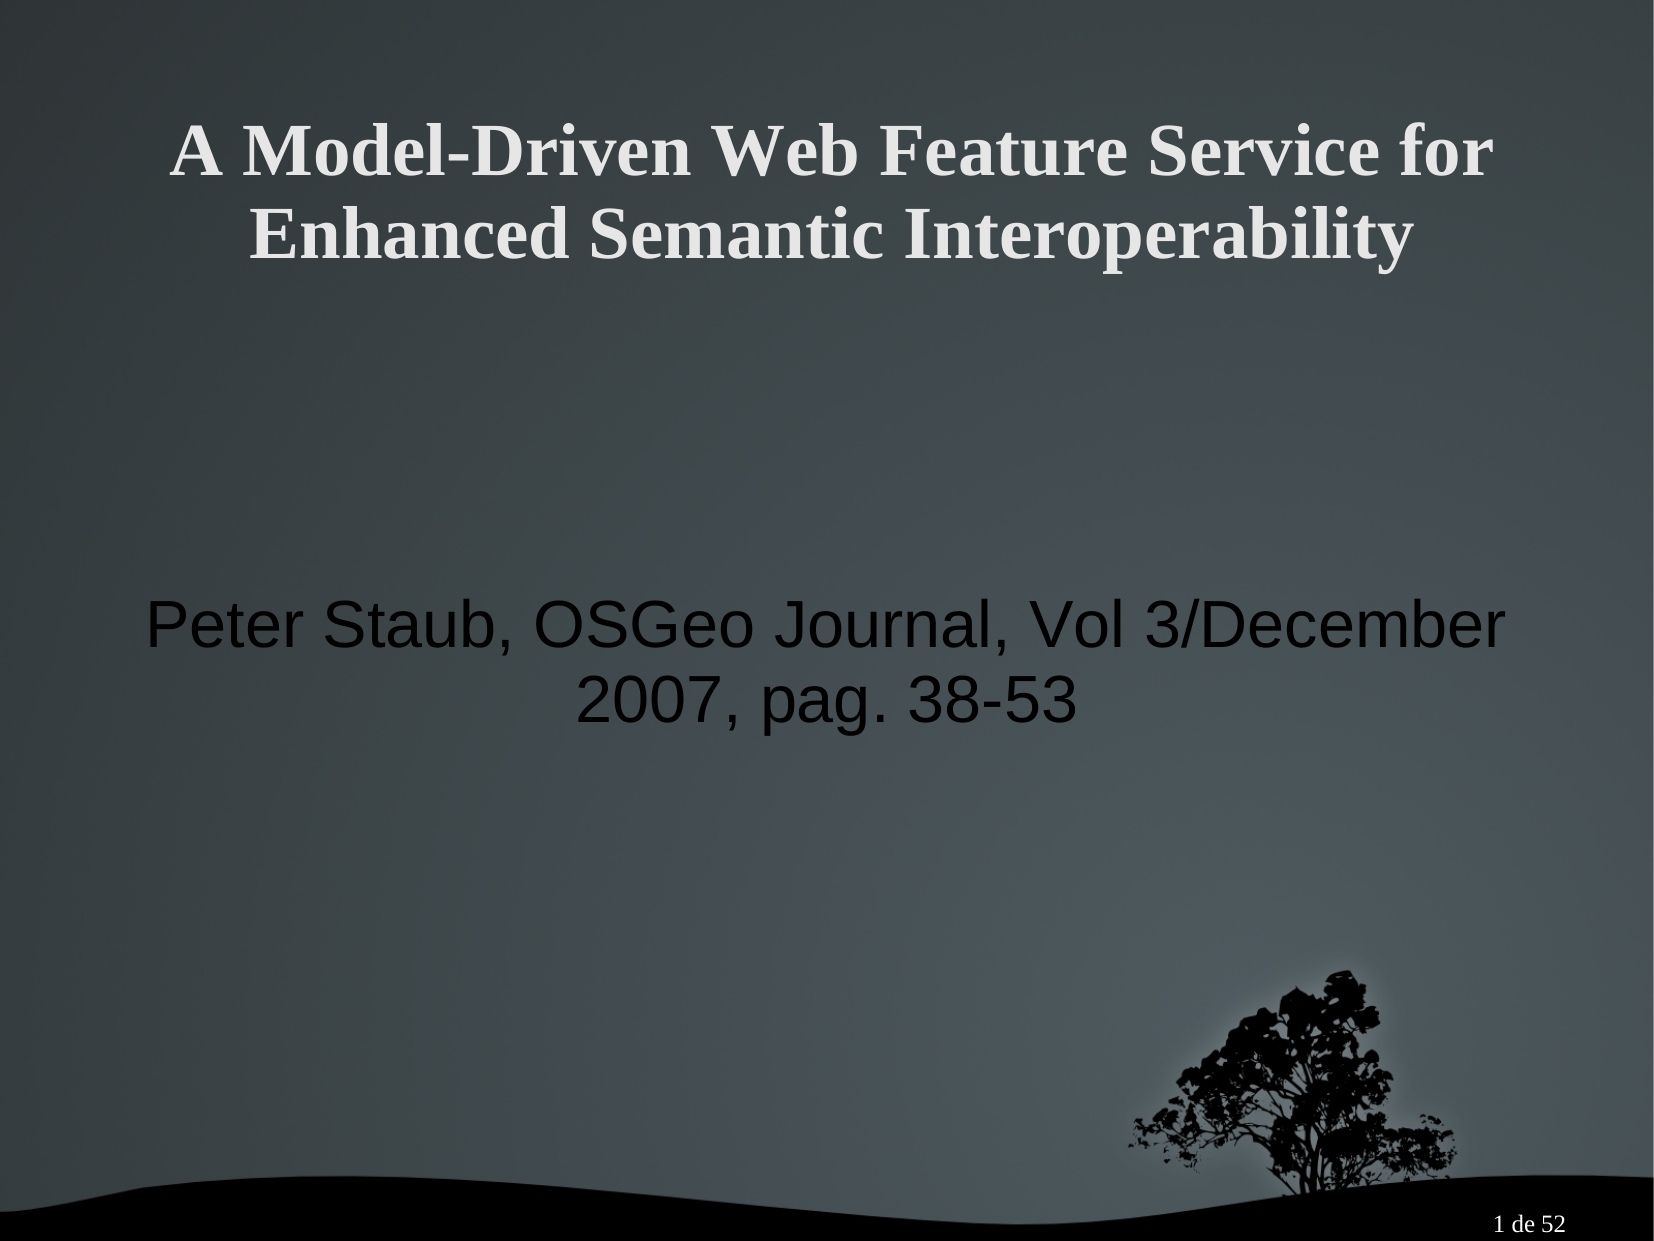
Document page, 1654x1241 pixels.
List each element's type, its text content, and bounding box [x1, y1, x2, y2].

picture [0, 0, 1654, 1241]
subtitle Peter Staub, OSGeo Journal, Vol 3/December 2007, pag. 38-53 [82, 290, 1571, 1109]
title A Model-Driven Web Feature Service for Enhanced Semantic Interoperability [88, 88, 1577, 296]
